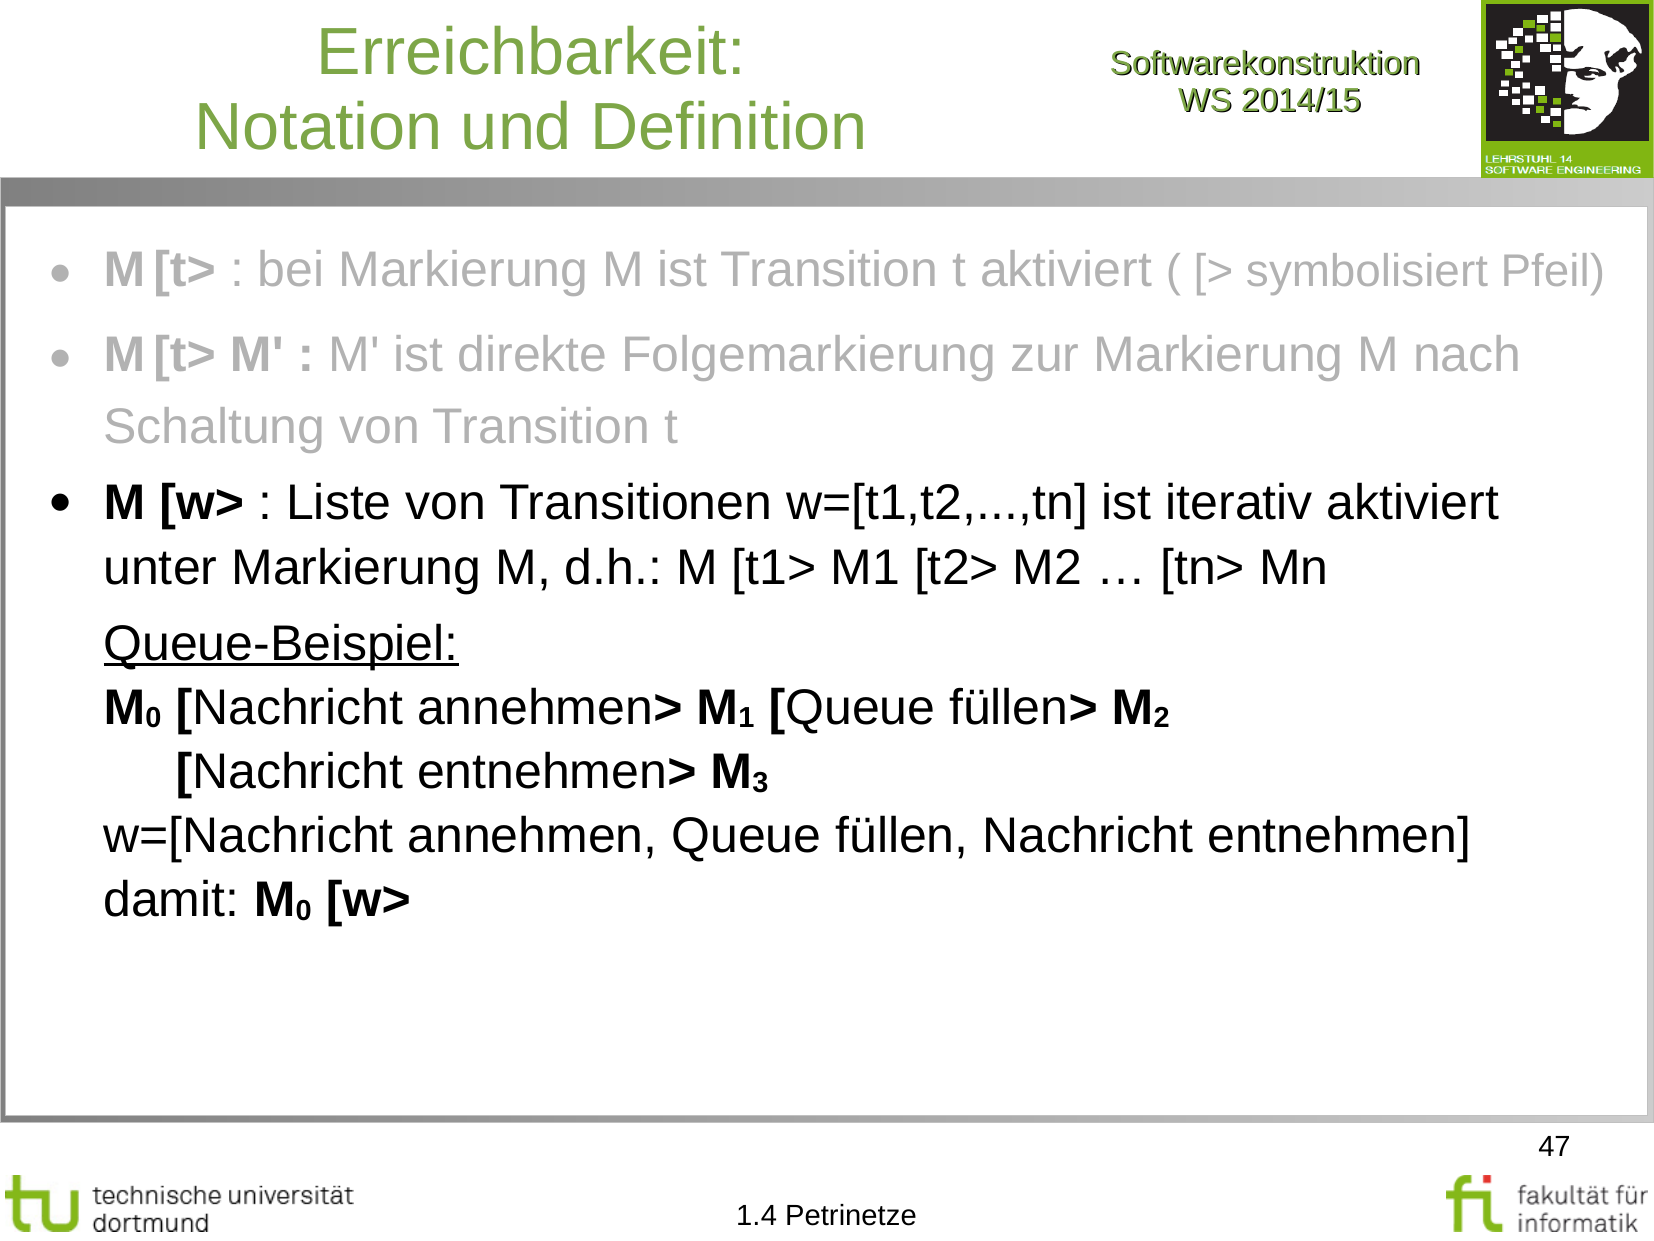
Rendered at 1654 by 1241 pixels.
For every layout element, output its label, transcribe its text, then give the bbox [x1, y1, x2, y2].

picture [1446, 1175, 1648, 1232]
text_box M [t> : bei Markierung M ist Transition t aktiviert ( [> symbolisiert Pfeil) M [t> M' : M' ist direkte Folgemarkierung zur Markierung M nach Schaltung von Transition t M [w> : Liste von Transitionen w=[t1,t2,...,tn] ist iterativ aktiviert unter Markierung M, d.h.: M [t1> M1 [t2> M2 … [tn> Mn Queue-Beispiel: M0 [Nachricht annehmen> M1 [Queue füllen> M2 [Nachricht entnehmen> M3 w=[Nachricht annehmen, Queue füllen, Nachricht entnehmen] damit: M0 [w> [17, 224, 1642, 1123]
title Erreichbarkeit: Notation und Definition [0, 0, 1064, 178]
picture [1481, 0, 1654, 178]
picture [5, 1175, 354, 1232]
